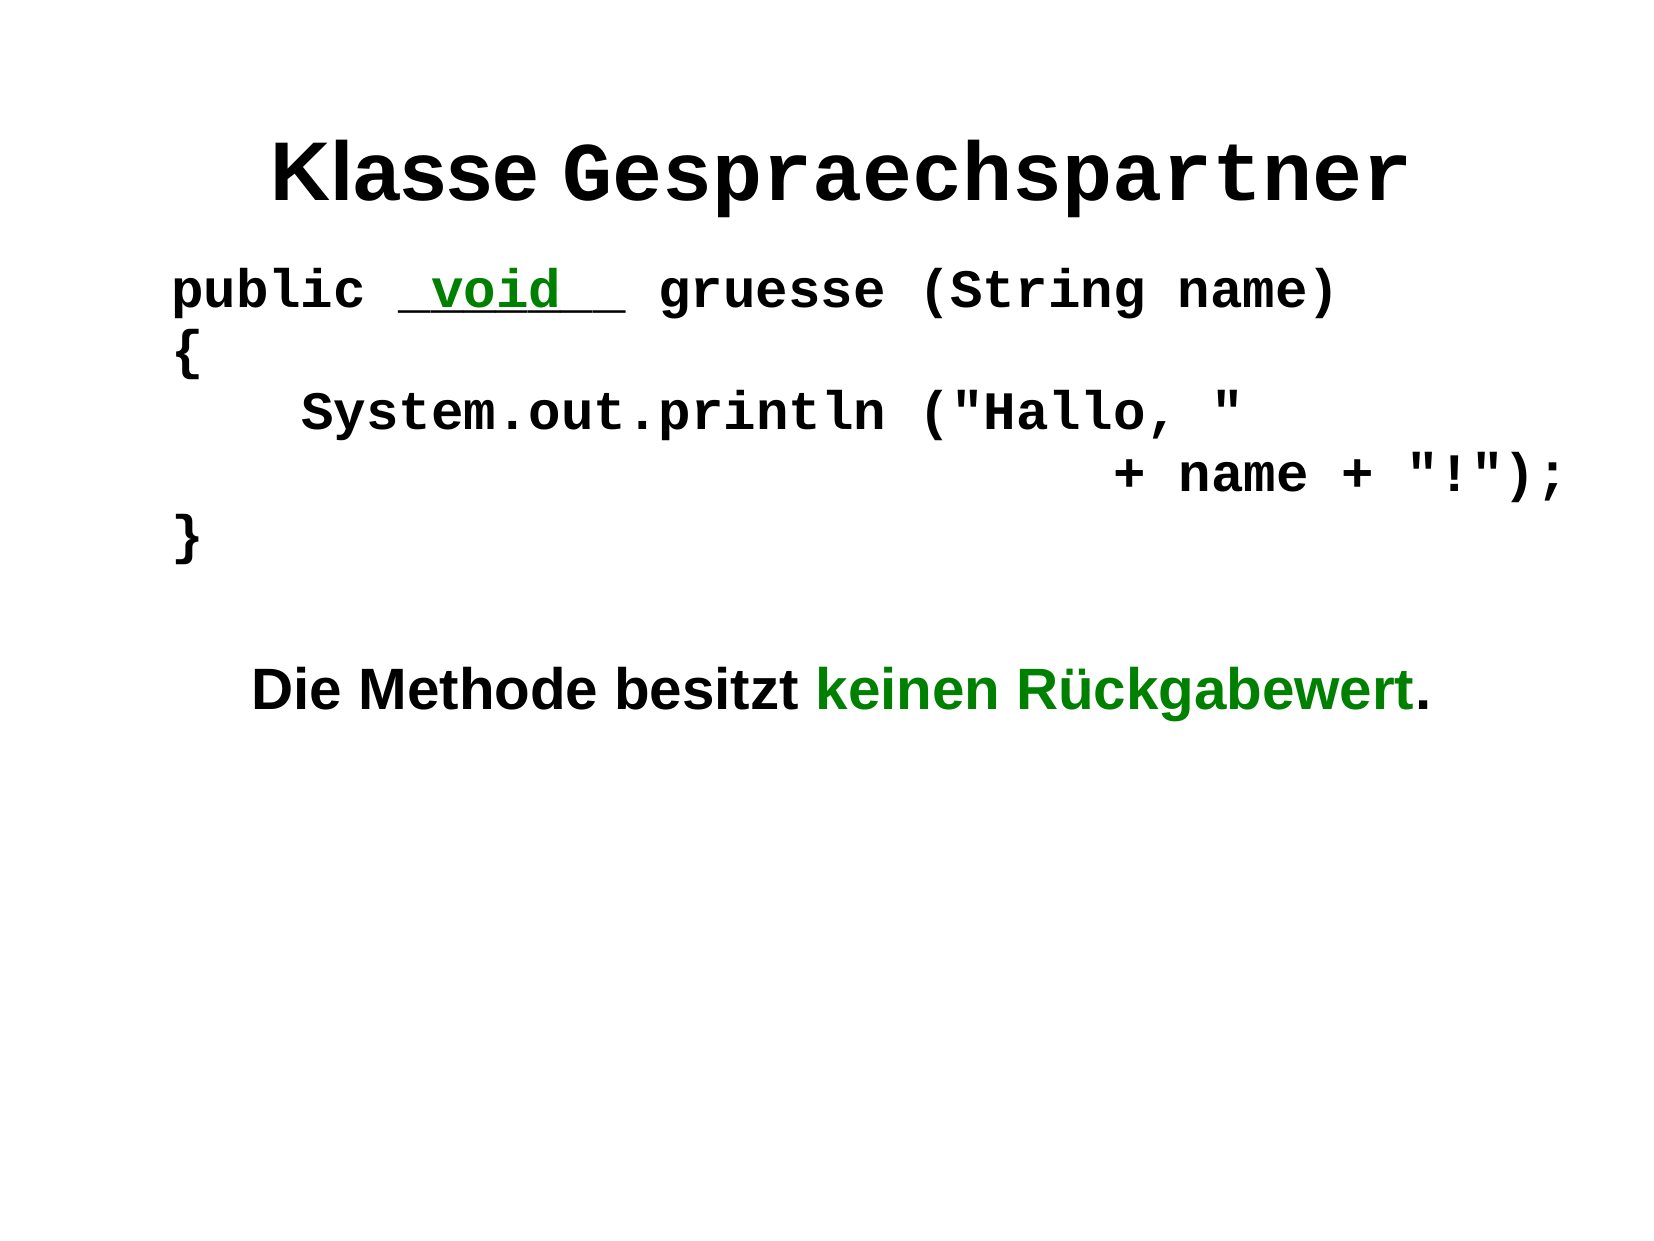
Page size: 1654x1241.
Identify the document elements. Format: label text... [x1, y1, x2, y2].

text_box void [59, 254, 1625, 509]
text_box Klasse Gespraechspartner [88, 118, 1595, 234]
text_box Die Methode besitzt keinen Rückgabewert. [88, 649, 1595, 731]
text_box public _______ gruesse (String name) { System.out.println ("Hallo, " + name + "!"); } [59, 509, 1625, 579]
